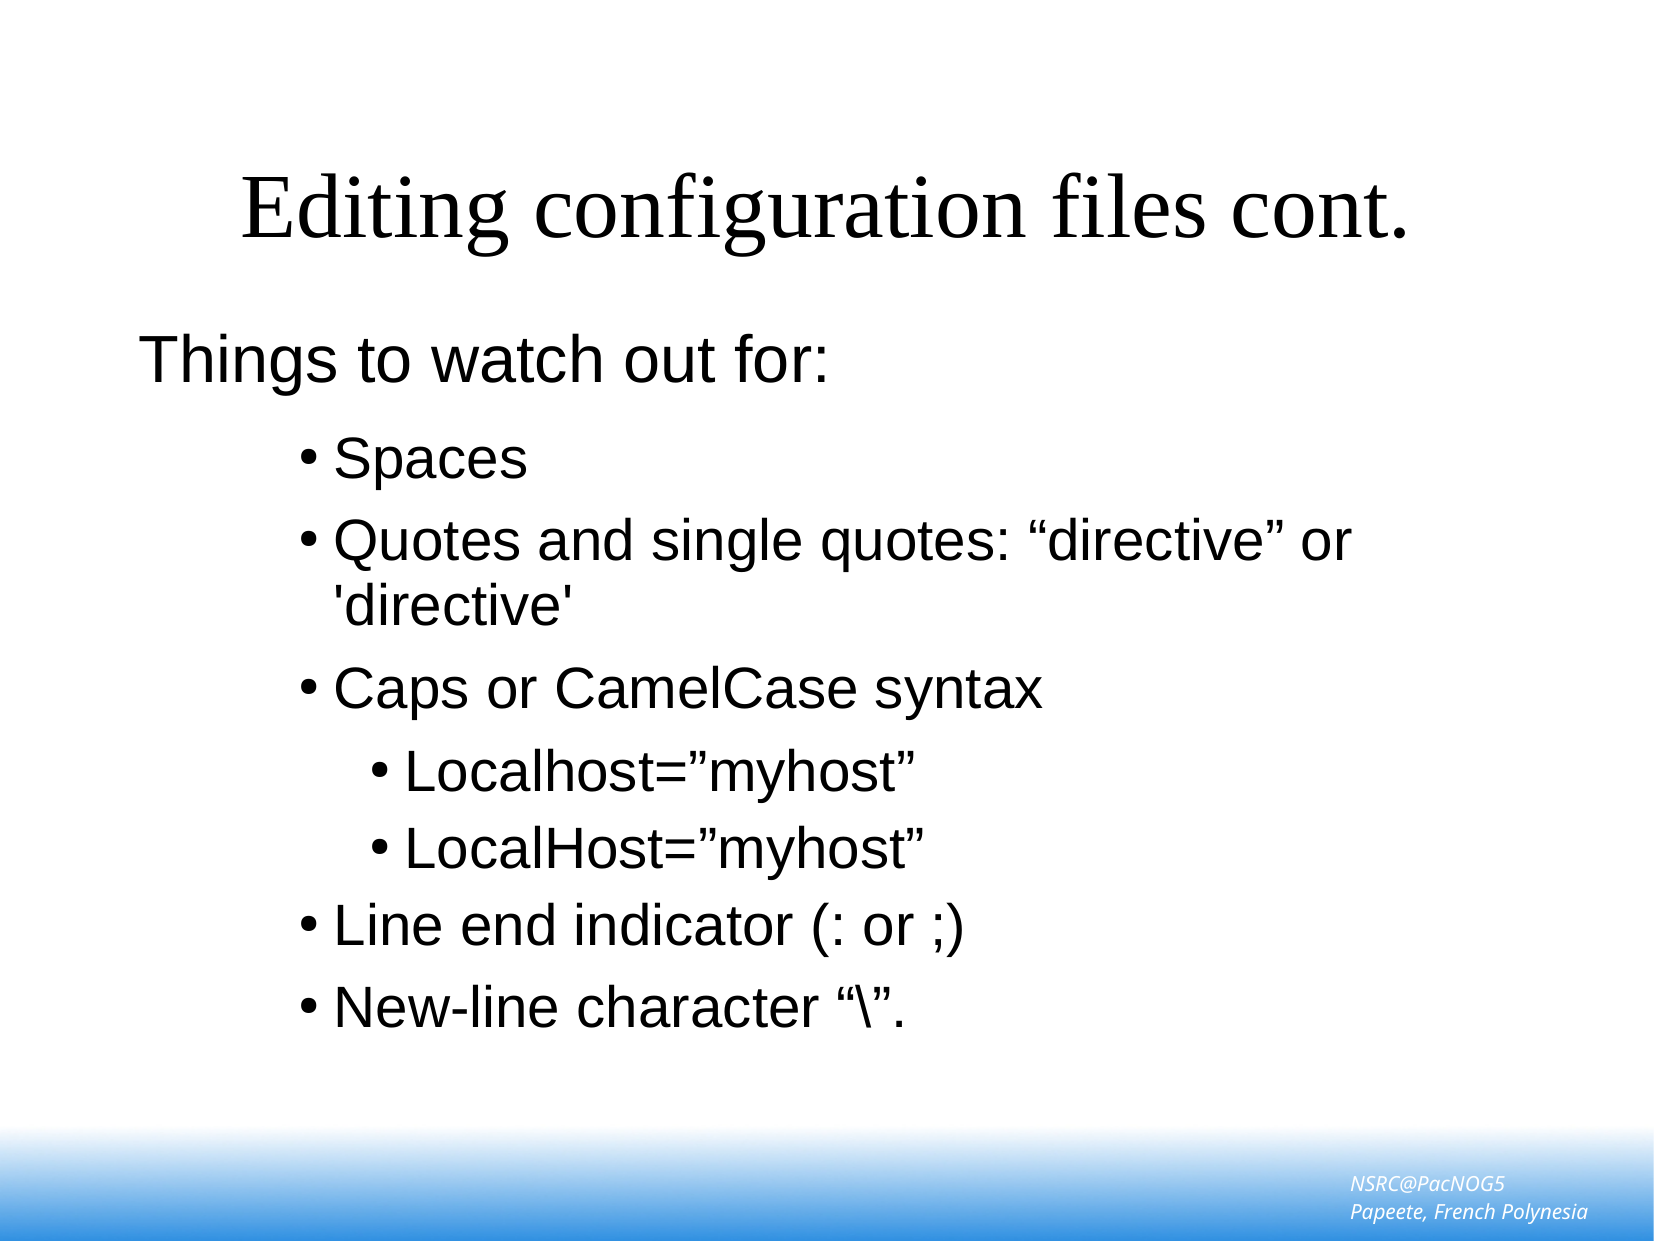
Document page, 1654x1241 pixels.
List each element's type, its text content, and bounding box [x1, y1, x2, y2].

title Editing configuration files cont. [121, 102, 1534, 311]
list Things to watch out for: Spaces Quotes and single quotes: “directive” or 'directive' Caps or CamelCase syntax Localhost=”myhost” LocalHost=”myhost” Line end indicator (: or ;) New-line character “\”. [121, 327, 1534, 1117]
picture [0, 1124, 1654, 1241]
